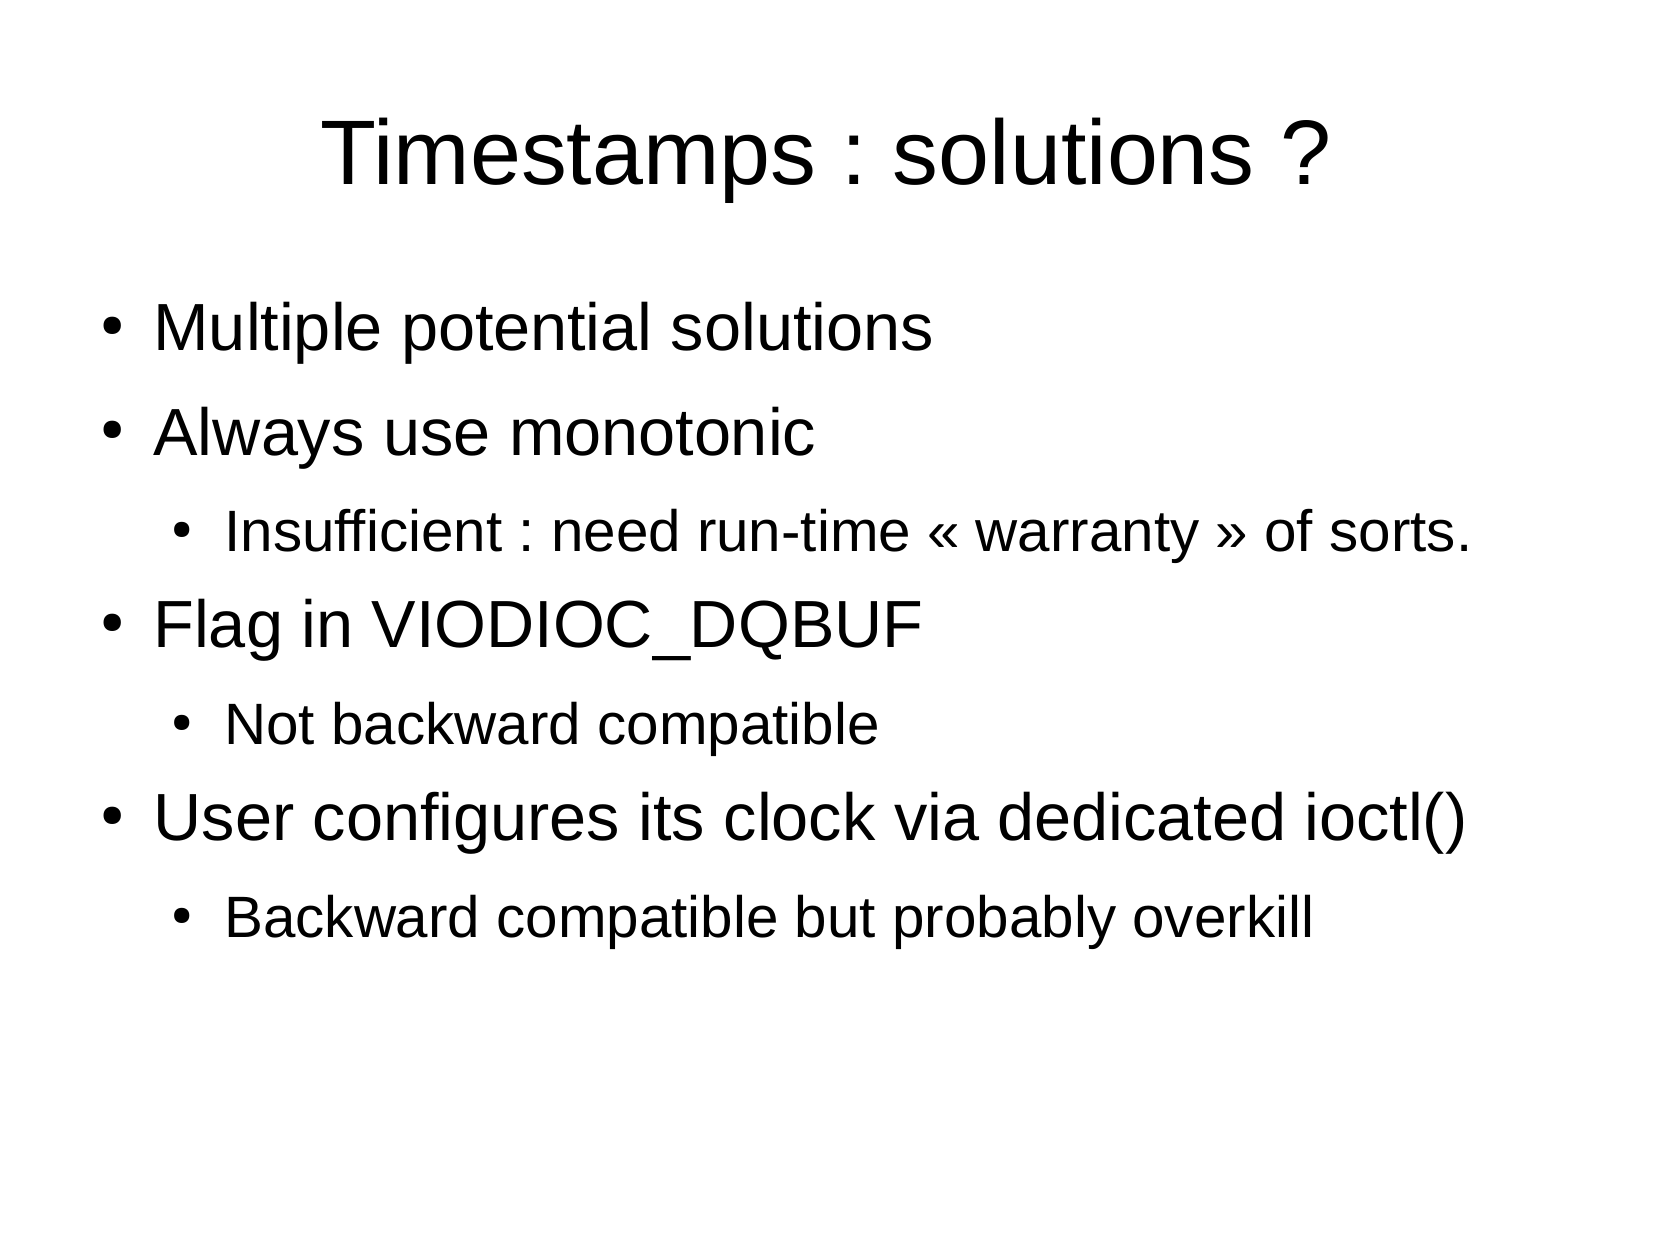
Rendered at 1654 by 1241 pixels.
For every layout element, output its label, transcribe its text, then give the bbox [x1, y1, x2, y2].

list Multiple potential solutions Always use monotonic Insufficient : need run-time « warranty » of sorts. Flag in VIODIOC_DQBUF Not backward compatible User configures its clock via dedicated ioctl() Backward compatible but probably overkill [82, 290, 1571, 1109]
title Timestamps : solutions ? [82, 56, 1571, 250]
